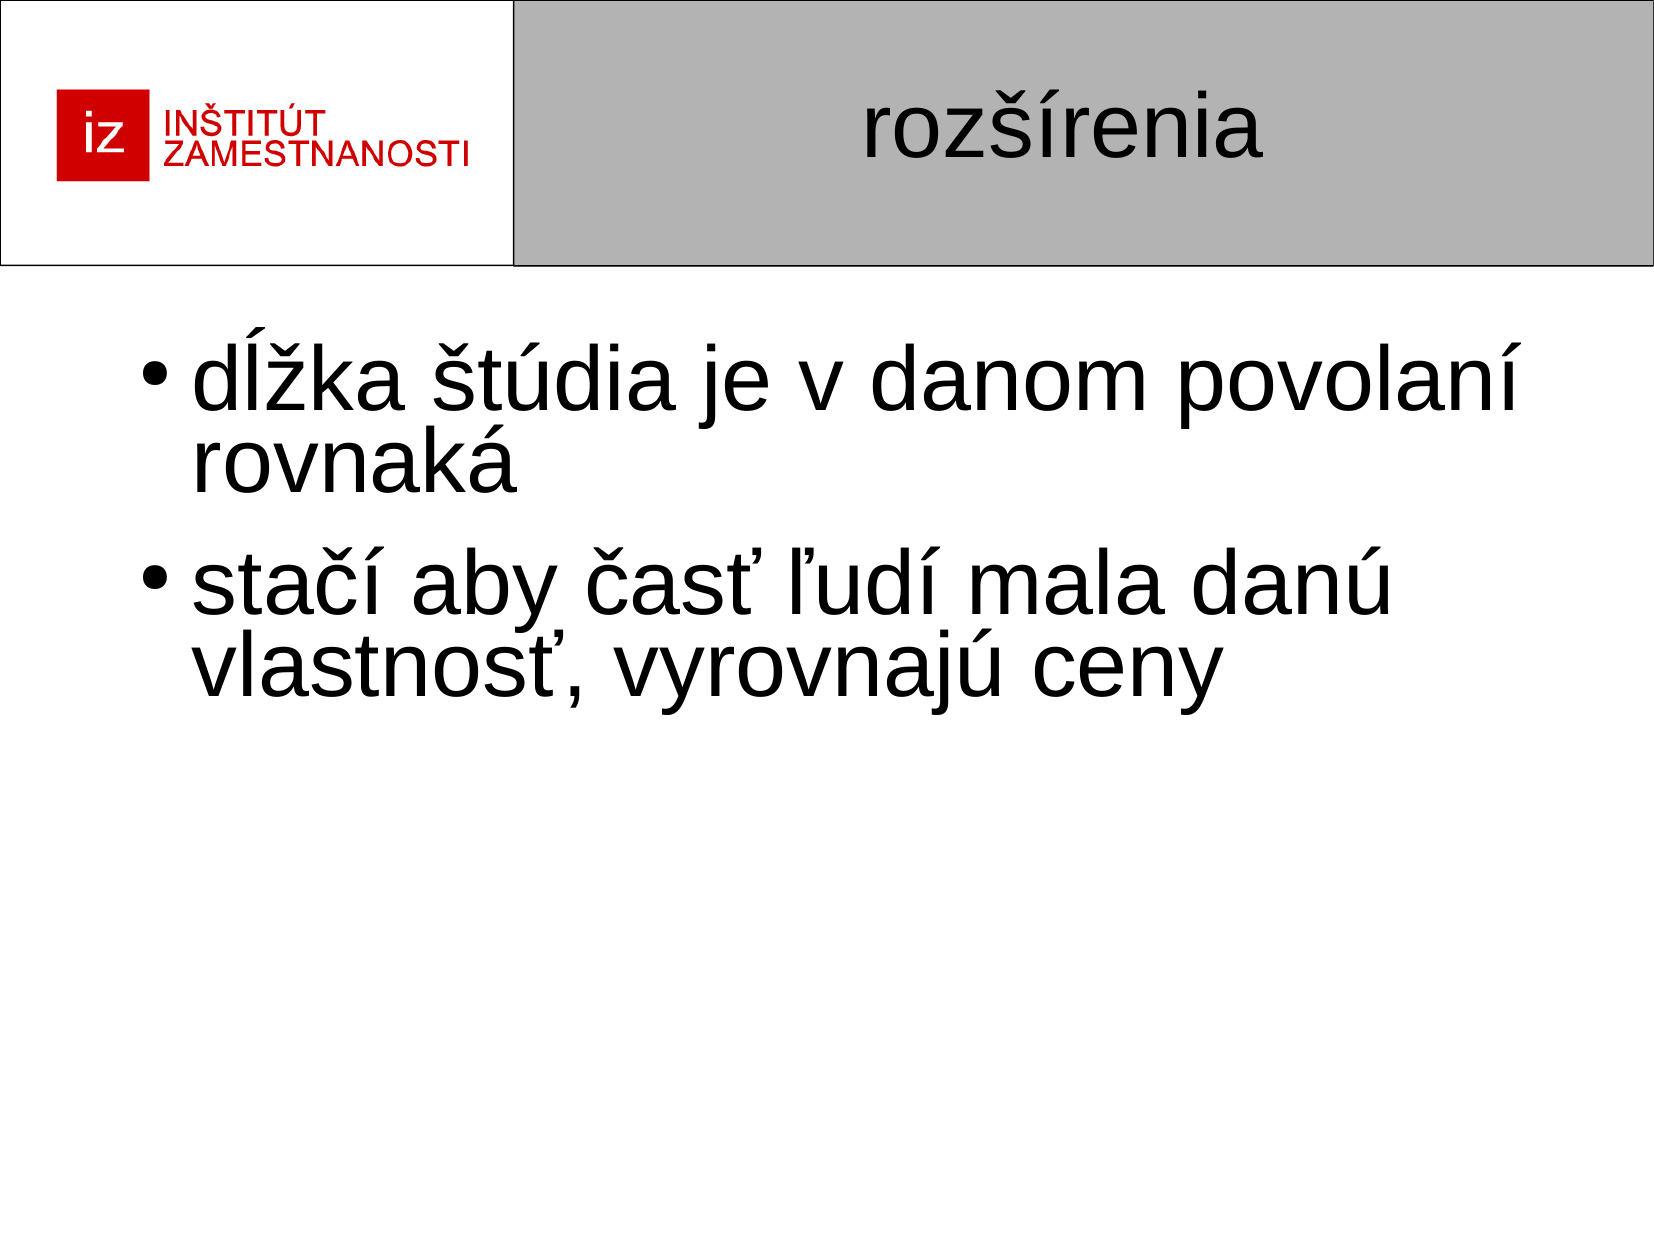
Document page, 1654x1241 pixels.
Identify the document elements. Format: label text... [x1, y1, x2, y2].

picture [5, 8, 512, 257]
list dĺžka štúdia je v danom povolaní rovnaká stačí aby časť ľudí mala danú vlastnosť, vyrovnajú ceny [121, 344, 1533, 1112]
title rozšírenia [561, 37, 1565, 229]
